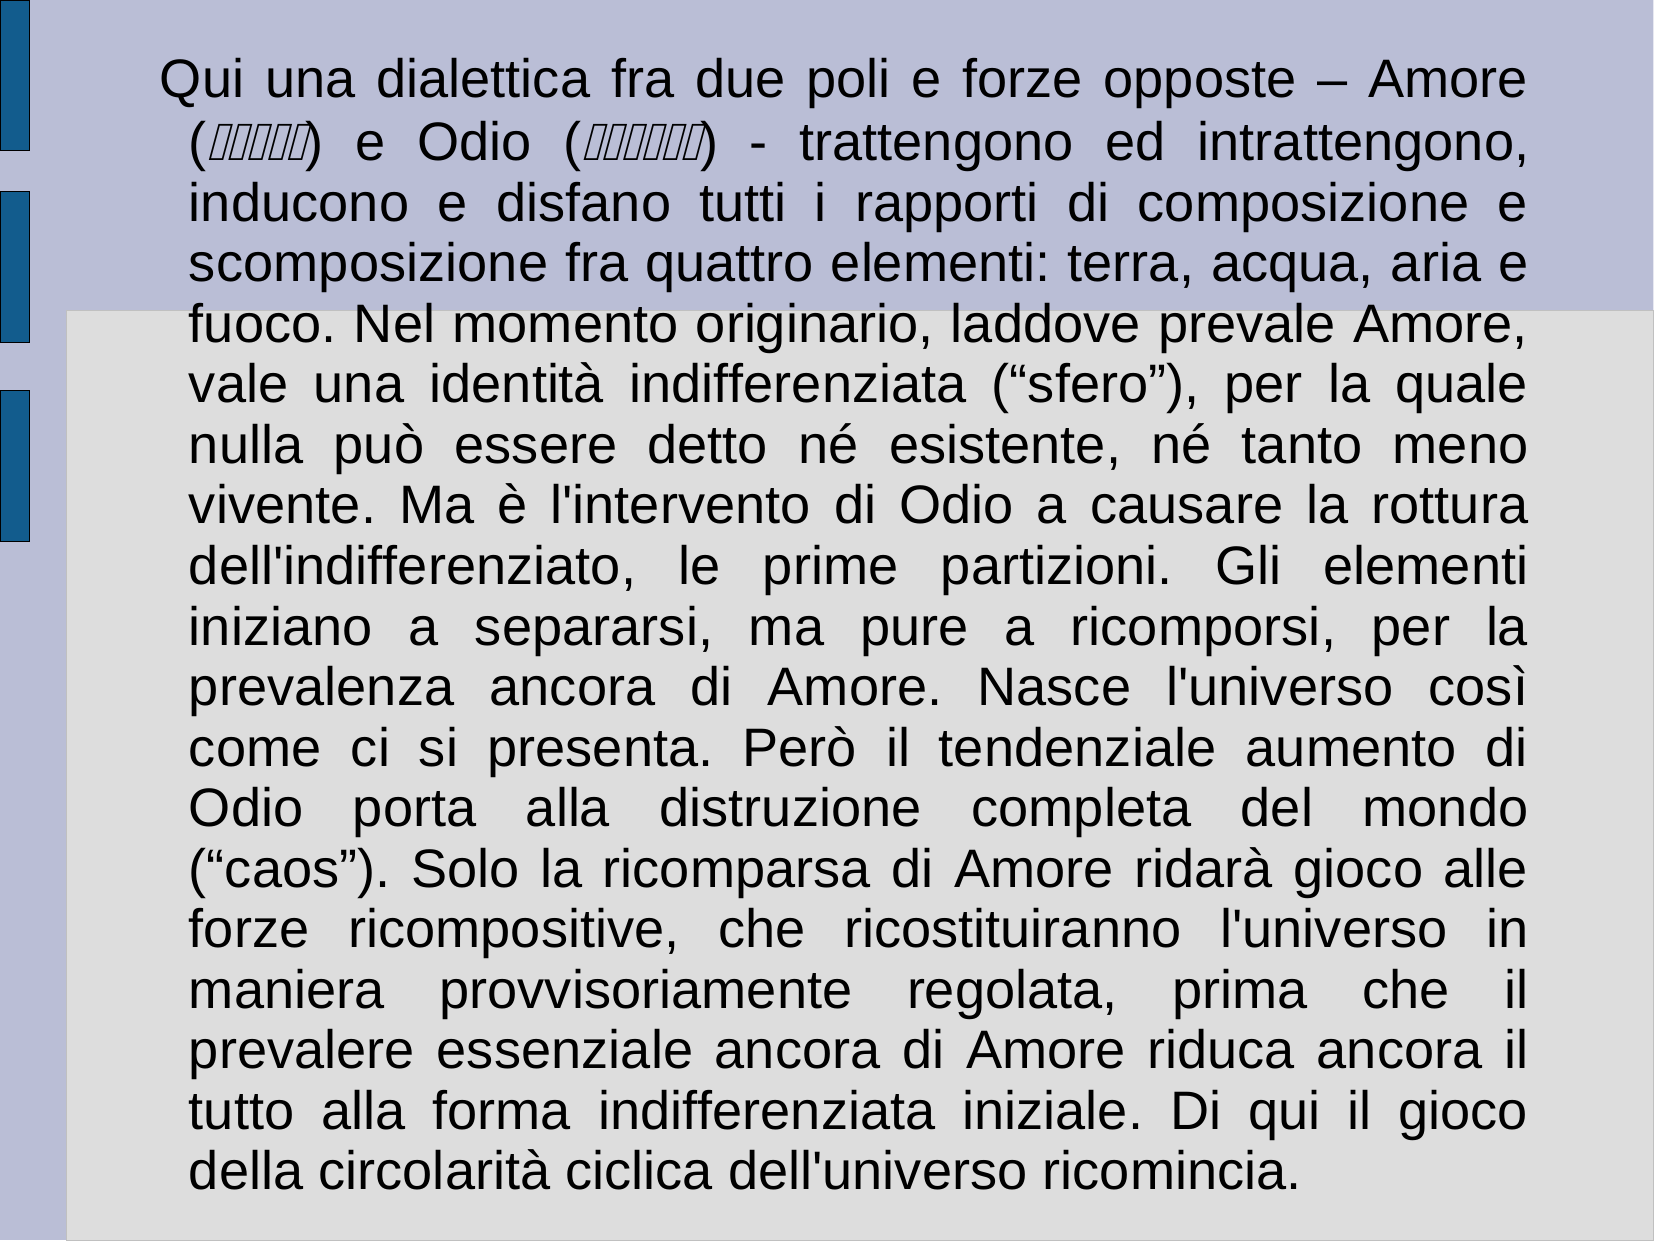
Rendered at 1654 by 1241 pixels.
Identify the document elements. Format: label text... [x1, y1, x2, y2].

list Qui una dialettica fra due poli e forze opposte – Amore () e Odio () - trattengono ed intrattengono, inducono e disfano tutti i rapporti di composizione e scomposizione fra quattro elementi: terra, acqua, aria e fuoco. Nel momento originario, laddove prevale Amore, vale una identità indifferenziata (“sfero”), per la quale nulla può essere detto né esistente, né tanto meno vivente. Ma è l'intervento di Odio a causare la rottura dell'indifferenziato, le prime partizioni. Gli elementi iniziano a separarsi, ma pure a ricomporsi, per la prevalenza ancora di Amore. Nasce l'universo così come ci si presenta. Però il tendenziale aumento di Odio porta alla distruzione completa del mondo (“caos”). Solo la ricomparsa di Amore ridarà gioco alle forze ricompositive, che ricostituiranno l'universo in maniera provvisoriamente regolata, prima che il prevalere essenziale ancora di Amore riduca ancora il tutto alla forma indifferenziata iniziale. Di qui il gioco della circolarità ciclica dell'universo ricomincia. [118, 36, 1531, 1211]
